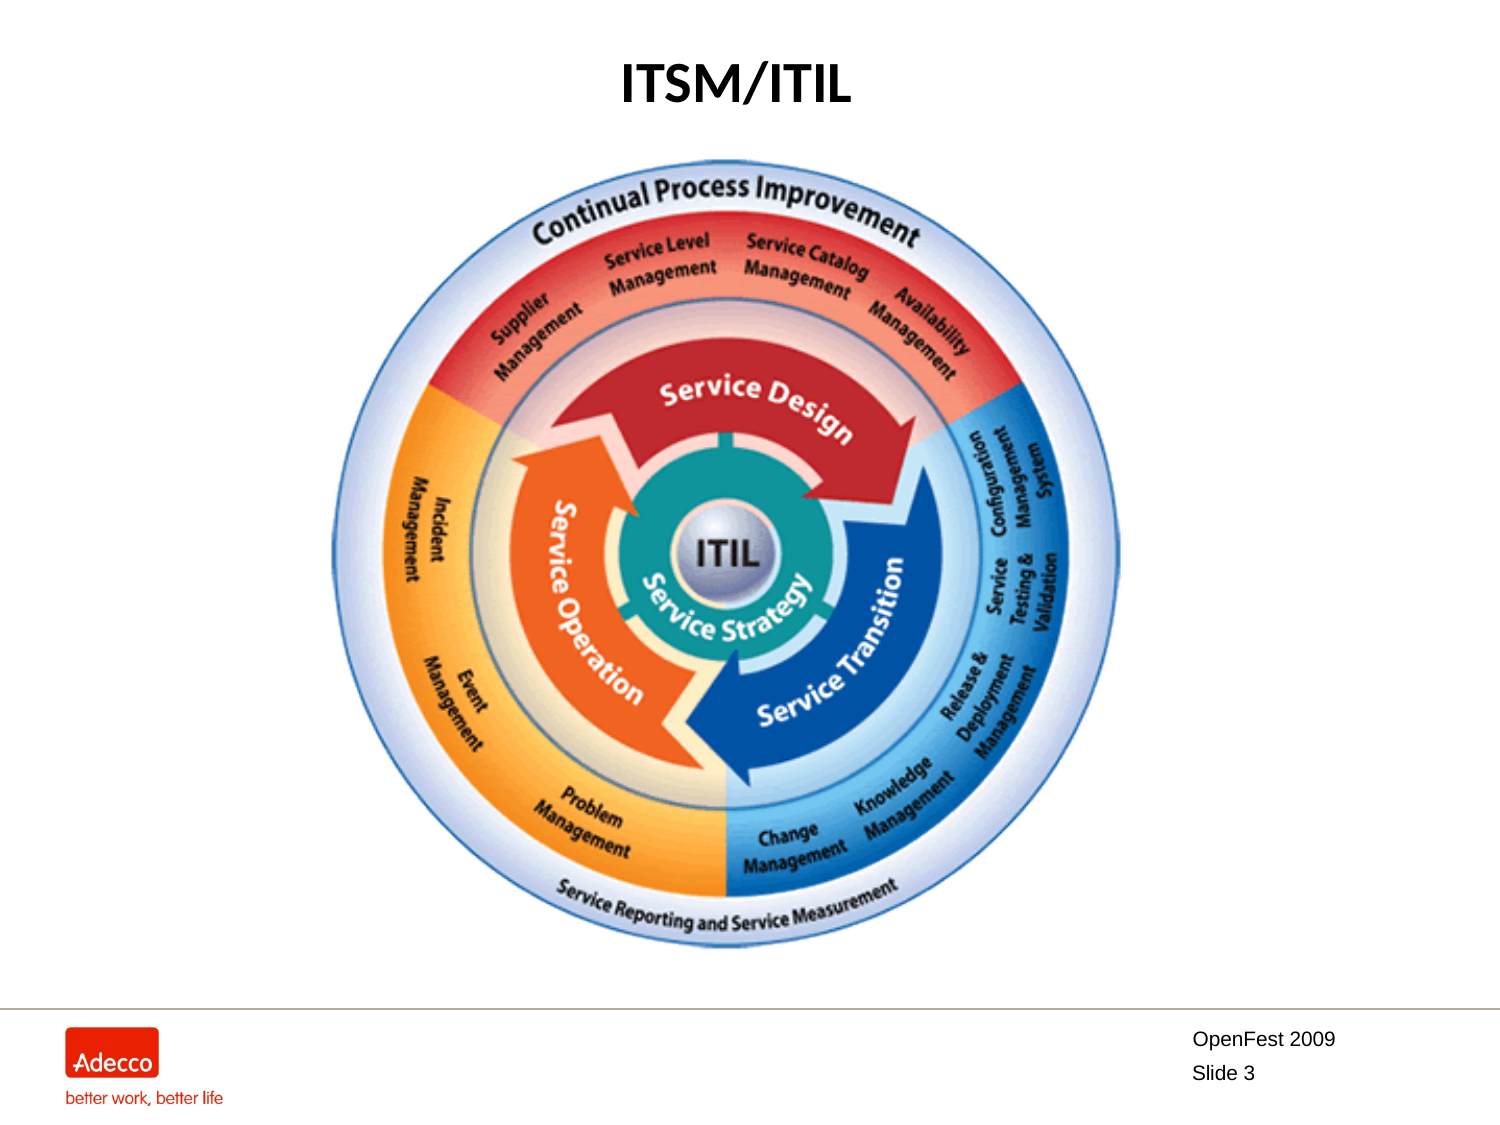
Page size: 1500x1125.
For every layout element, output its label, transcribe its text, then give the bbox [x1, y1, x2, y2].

text_box OpenFest 2009 [1192, 1025, 1443, 1056]
text_box Slide <number> [1192, 1059, 1443, 1087]
title ITSM/ITIL [49, 58, 1425, 213]
picture [330, 158, 1123, 951]
picture [62, 1024, 225, 1108]
